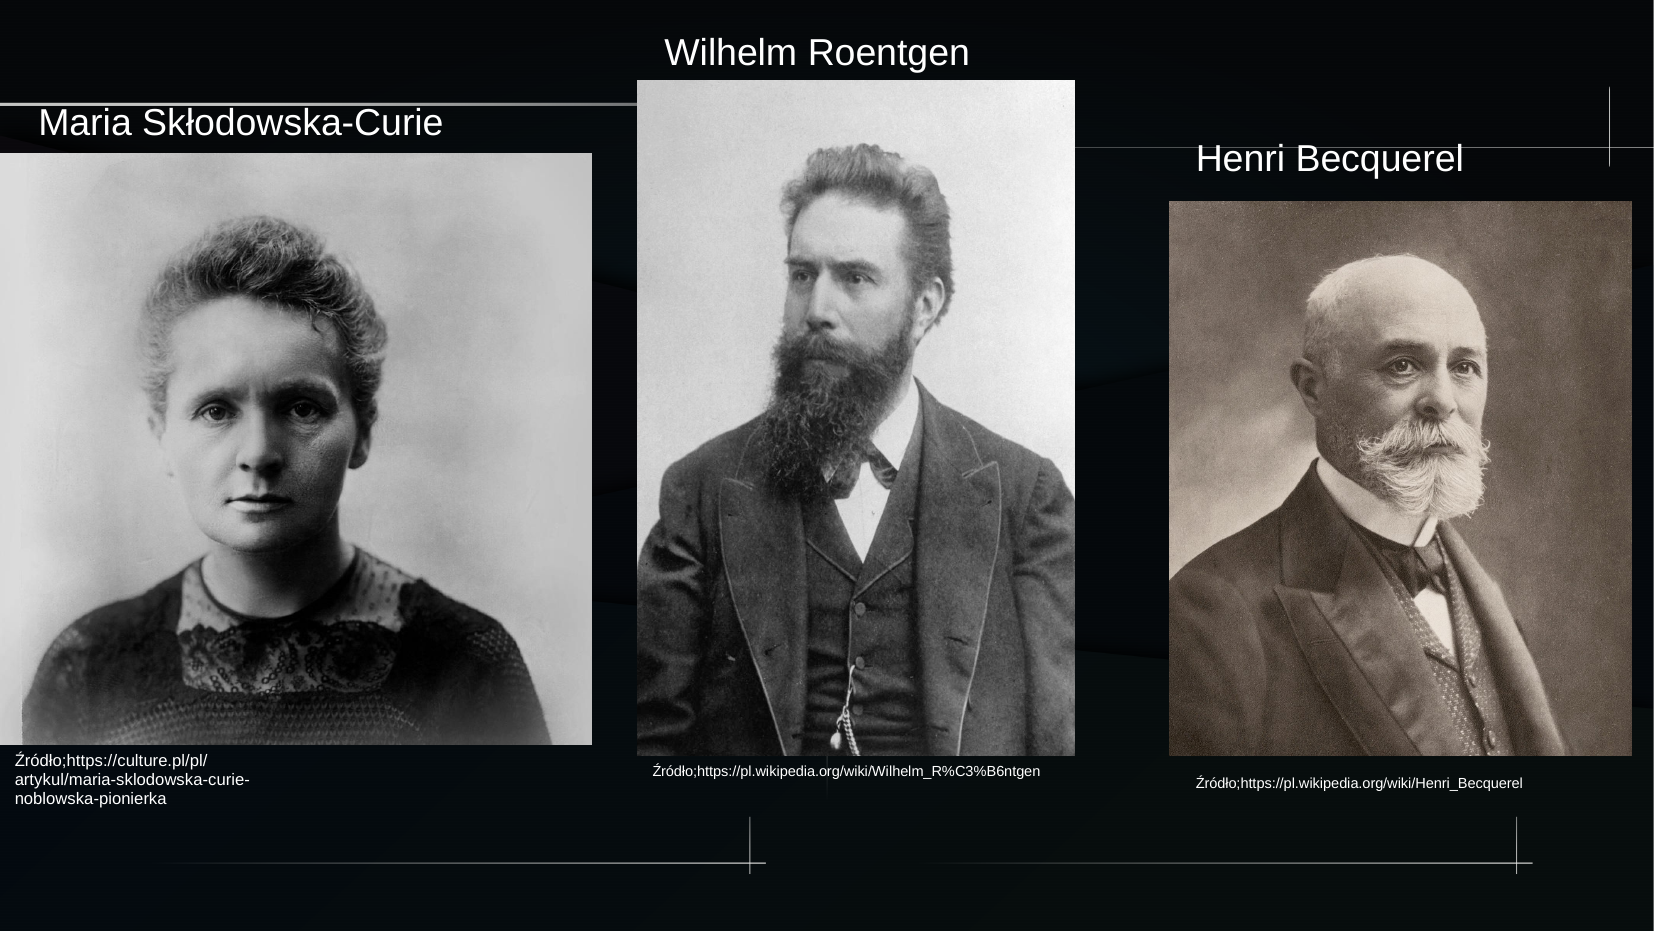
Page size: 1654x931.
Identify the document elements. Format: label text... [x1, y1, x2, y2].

text_box Henri Becquerel [1181, 129, 1607, 187]
text_box Maria Skłodowska-Curie [23, 94, 544, 152]
text_box Wilhelm Roentgen [649, 23, 1128, 81]
picture [0, 0, 1654, 931]
text_box Źródło;https://pl.wikipedia.org/wiki/Wilhelm_R%C3%B6ntgen [637, 755, 1123, 787]
text_box Źródło;https://culture.pl/pl/artykul/maria-sklodowska-curie-noblowska-pionierka [0, 744, 272, 816]
text_box Źródło;https://pl.wikipedia.org/wiki/Henri_Becquerel [1181, 767, 1619, 799]
